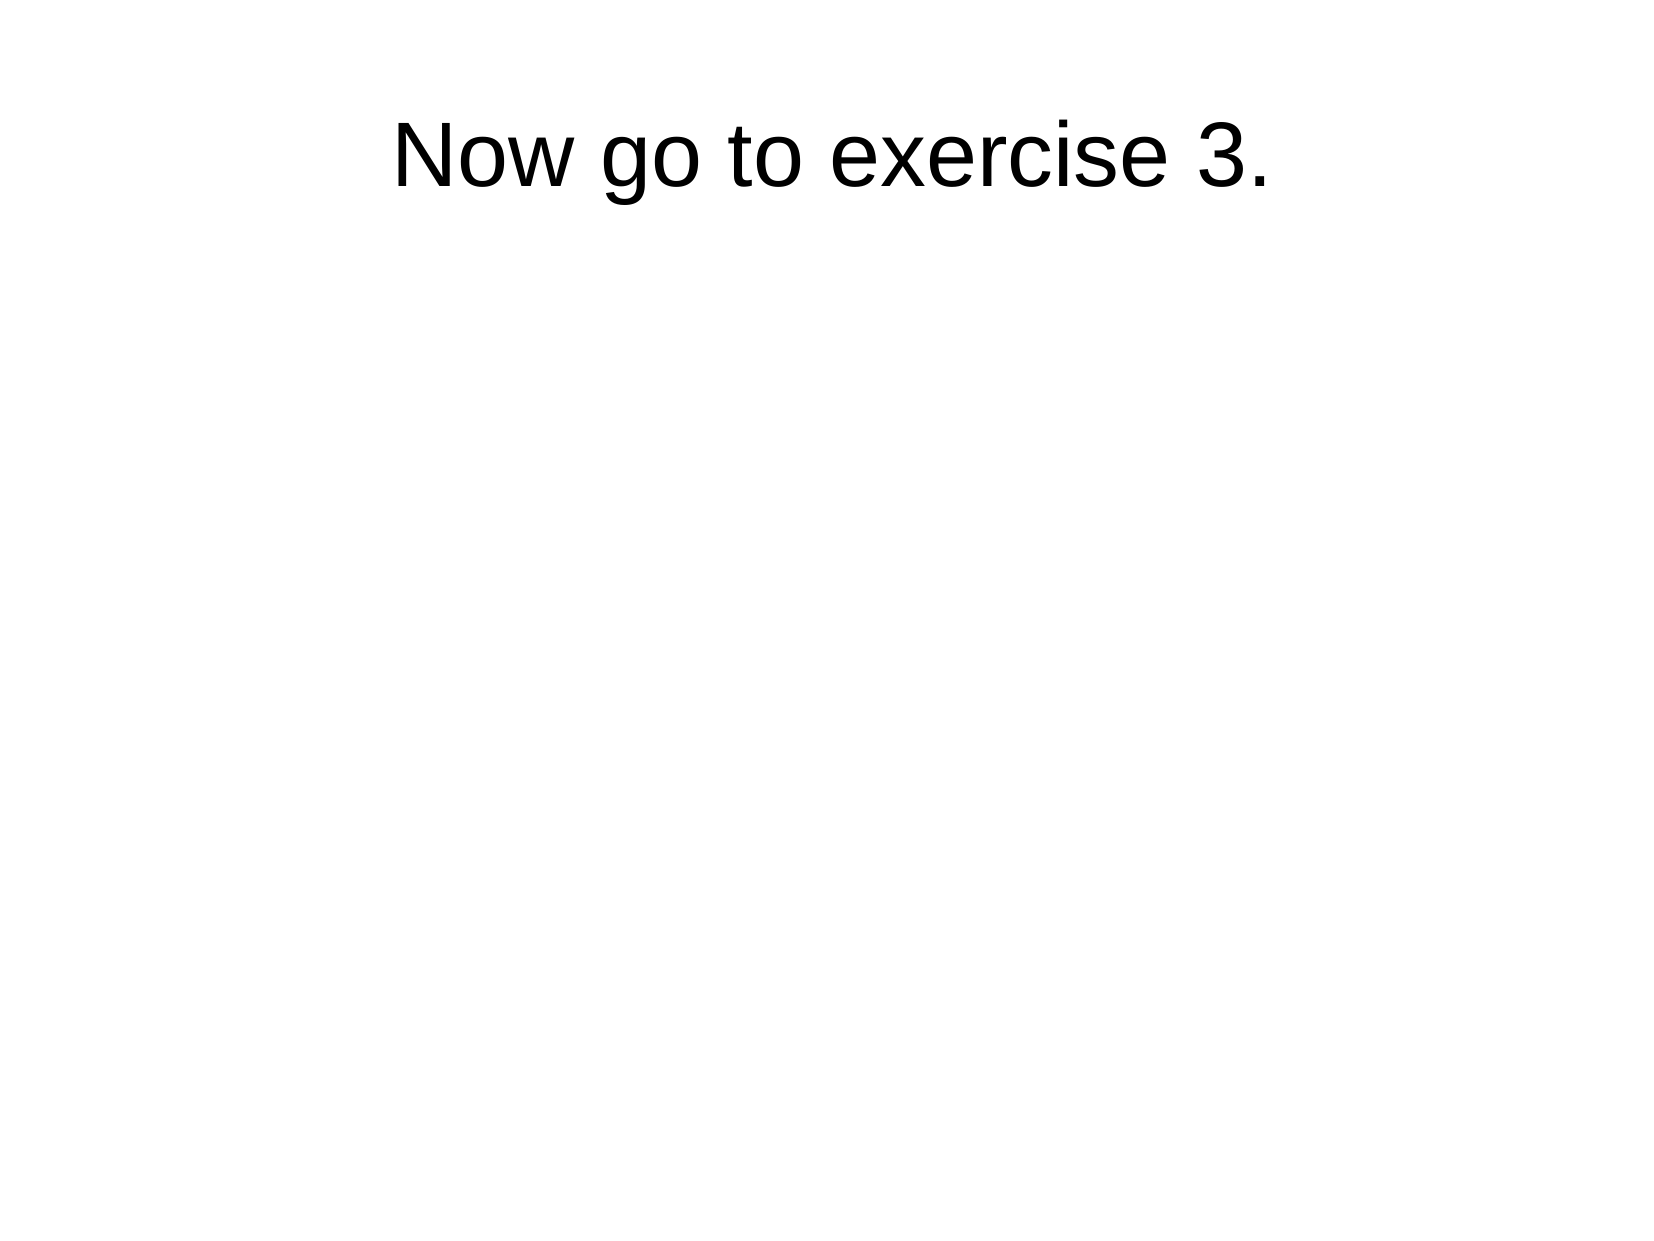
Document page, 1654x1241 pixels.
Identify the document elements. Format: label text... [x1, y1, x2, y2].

title Now go to exercise 3. [88, 59, 1577, 252]
